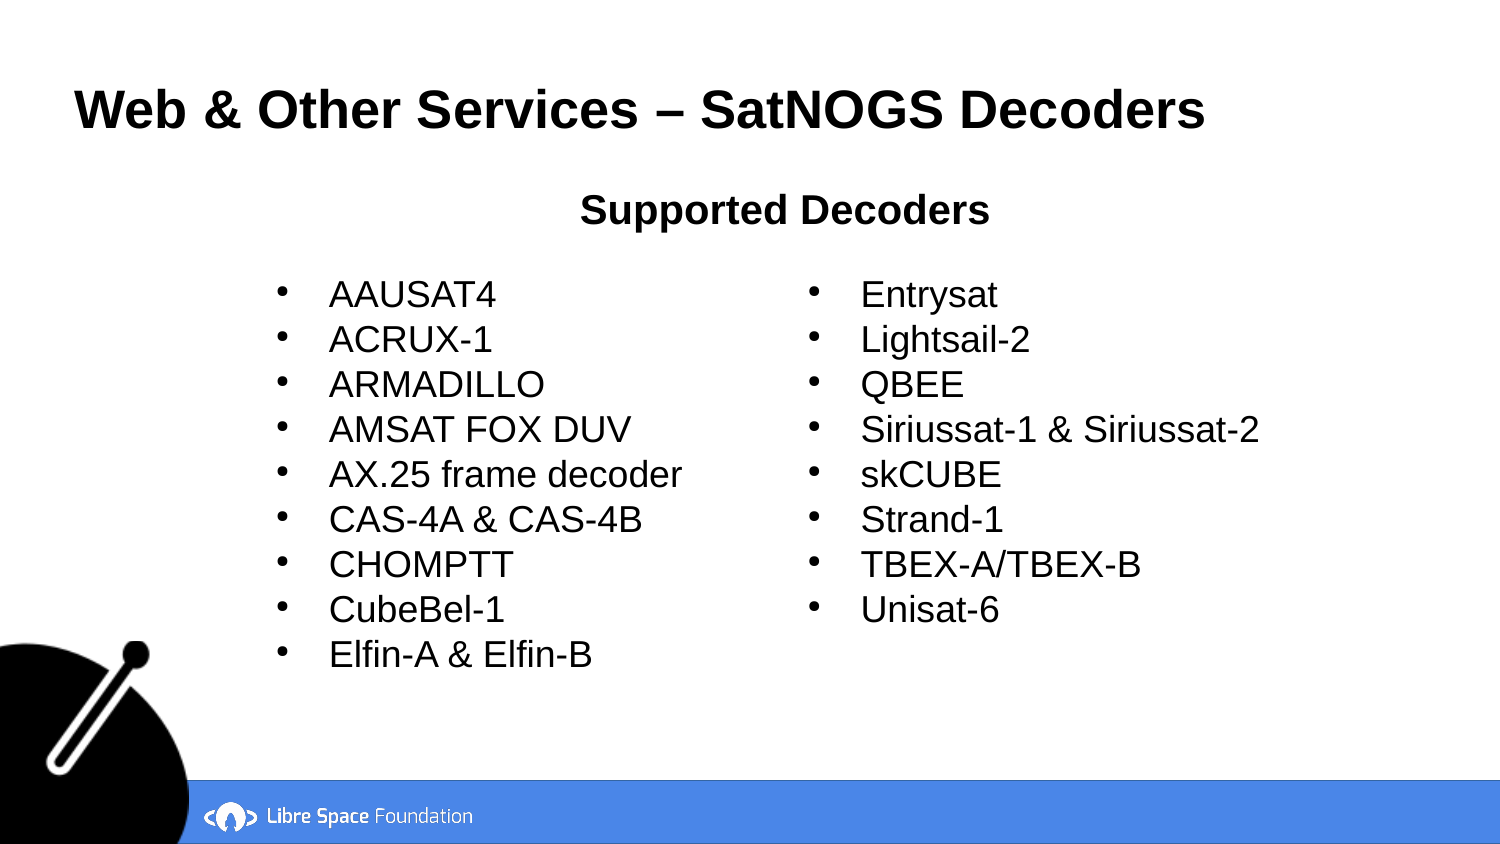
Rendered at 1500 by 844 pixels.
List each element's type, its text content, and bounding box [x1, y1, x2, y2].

picture [0, 641, 189, 844]
text_box Supported Decoders [0, 168, 1500, 259]
text_box Entrysat Lightsail-2 QBEE Siriussat-1 & Siriussat-2 skCUBE Strand-1 TBEX-A/TBEX-B Unisat-6 [774, 255, 1306, 661]
text_box AAUSAT4 ACRUX-1 ARMADILLO AMSAT FOX DUV AX.25 frame decoder CAS-4A & CAS-4B CHOMPTT CubeBel-1 Elfin-A & Elfin-B [243, 255, 706, 691]
title Web & Other Services – SatNOGS Decoders [59, 59, 1231, 153]
picture [204, 802, 472, 832]
